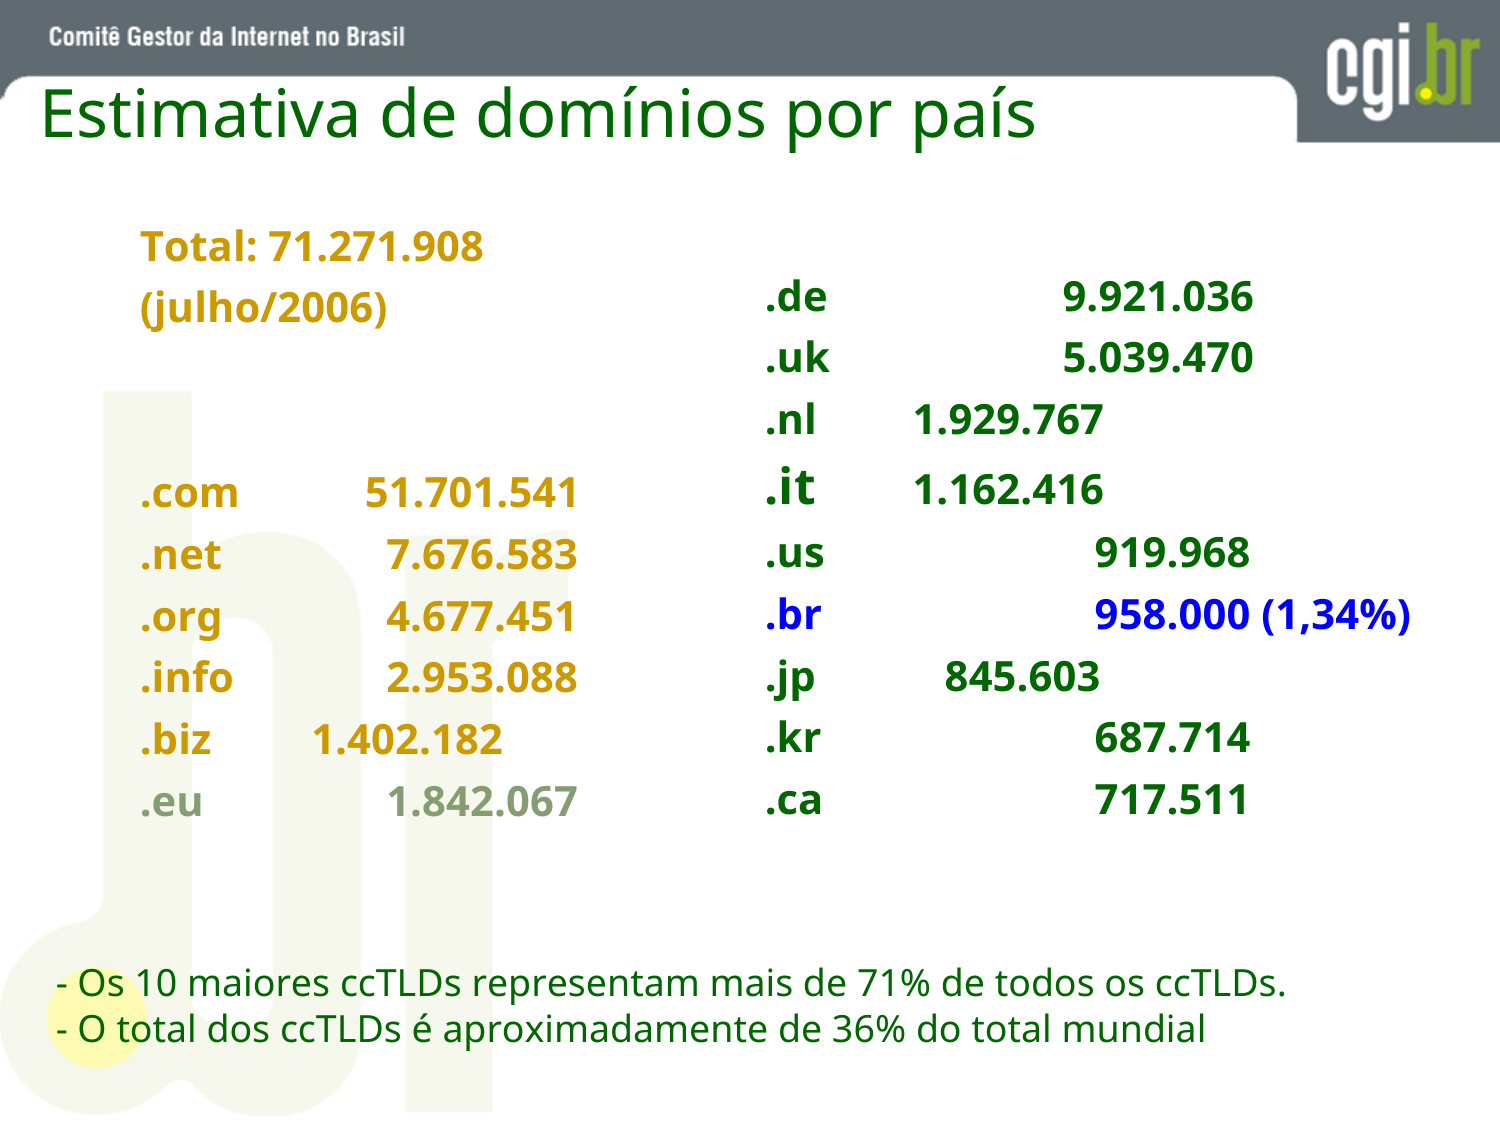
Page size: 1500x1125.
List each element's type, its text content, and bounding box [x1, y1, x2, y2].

list - Os 10 maiores ccTLDs representam mais de 71% de todos os ccTLDs. - O total dos ccTLDs é aproximadamente de 36% do total mundial [41, 952, 1471, 1104]
text_box .de 9.921.036 .uk 5.039.470 .nl 1.929.767 .it 1.162.416 .us 919.968 .br 958.000 (1,34%) .jp 845.603 .kr 687.714 .ca 717.511 [750, 262, 1500, 833]
picture [0, 0, 1500, 1125]
text_box Total: 71.271.908 (julho/2006) .com 51.701.541 .net 7.676.583 .org 4.677.451 .info 2.953.088 .biz 1.402.182 .eu 1.842.067 [124, 212, 751, 902]
title Estimativa de domínios por país [24, 77, 1315, 229]
